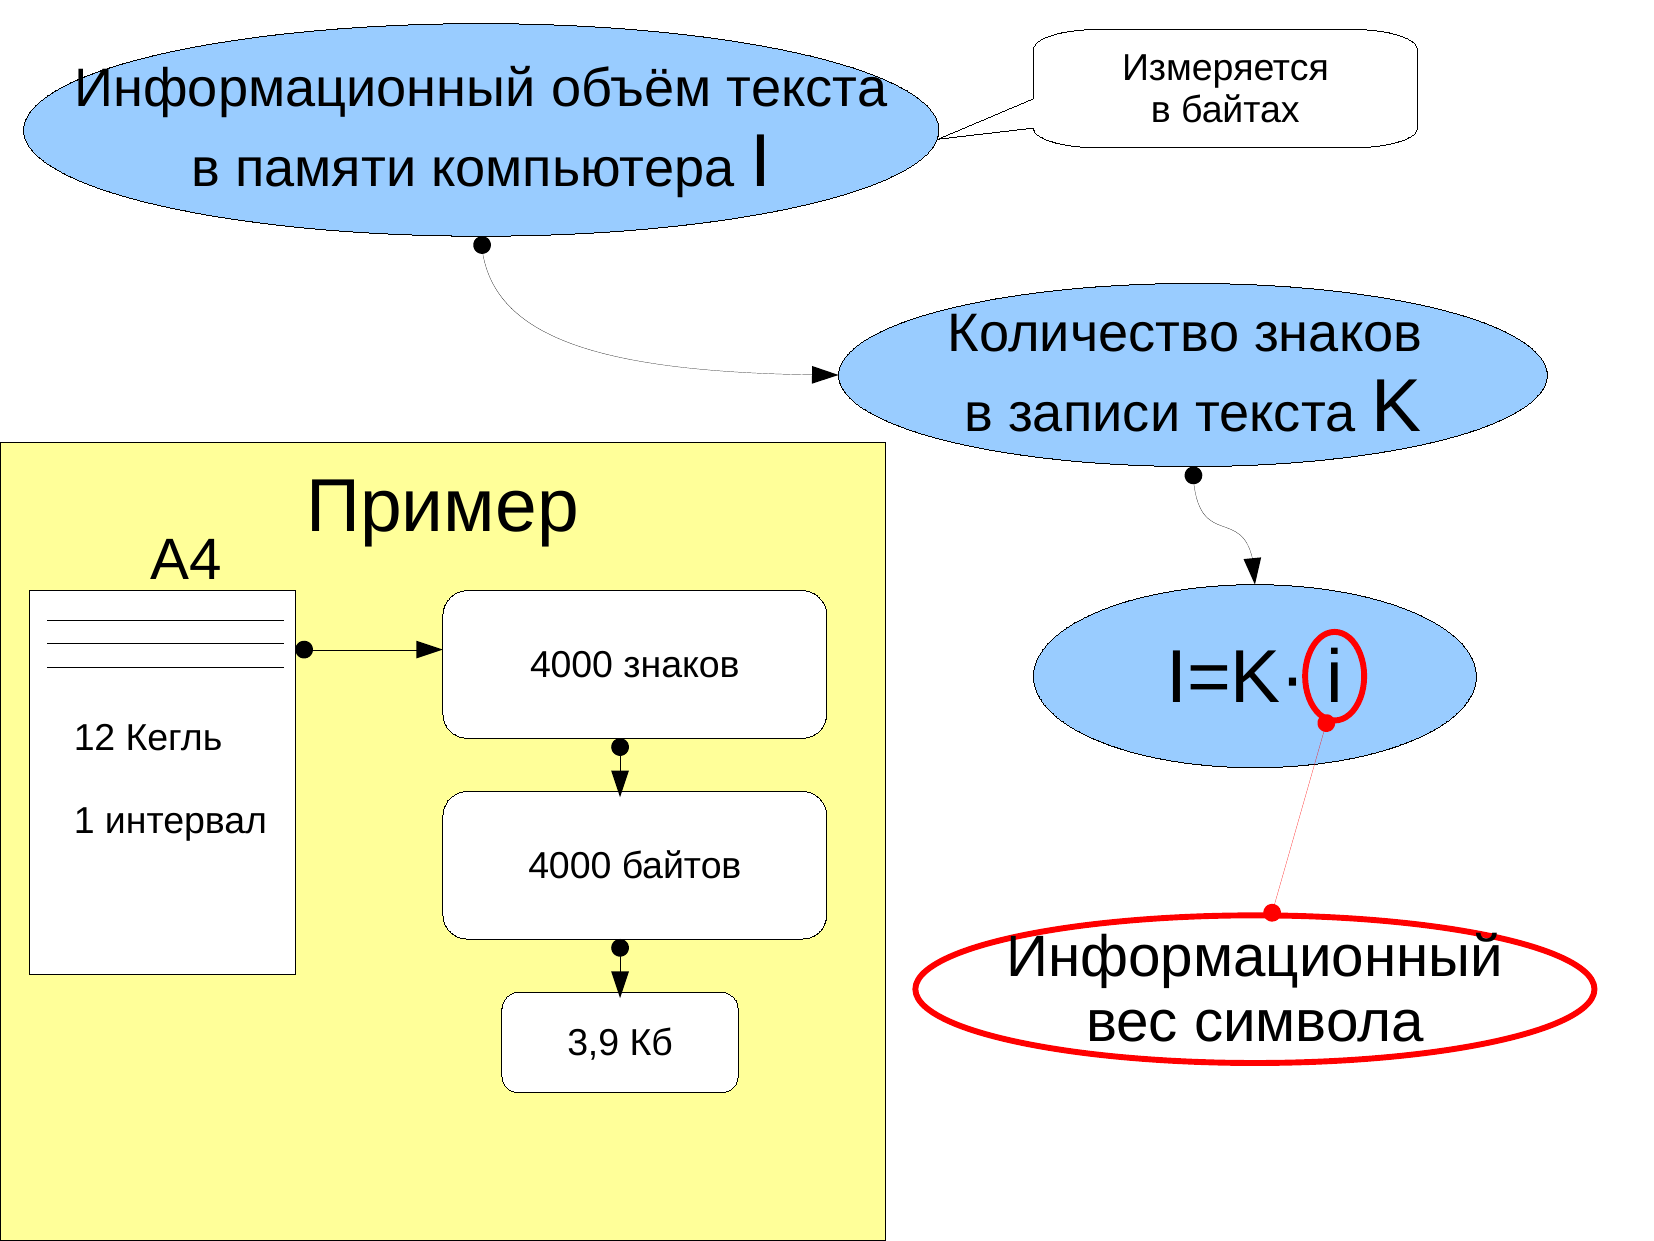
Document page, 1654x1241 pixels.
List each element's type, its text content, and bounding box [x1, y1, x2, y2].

text_box Количество знаков в записи текста K [838, 283, 1548, 467]
text_box I=K· i [1033, 584, 1477, 768]
text_box Информационный объём текста в памяти компьютера I [23, 23, 939, 237]
text_box 4000 знаков [442, 590, 827, 739]
text_box 12 Кегль 1 интервал [59, 708, 296, 850]
text_box 3,9 Кб [501, 992, 739, 1093]
text_box Измеряется в байтах [937, 29, 1418, 148]
text_box Информационный вес символа [915, 915, 1595, 1063]
text_box [29, 590, 296, 975]
text_box A4 [135, 519, 254, 600]
text_box [1305, 631, 1365, 721]
text_box 4000 байтов [442, 791, 827, 940]
text_box Пример [0, 442, 886, 1241]
